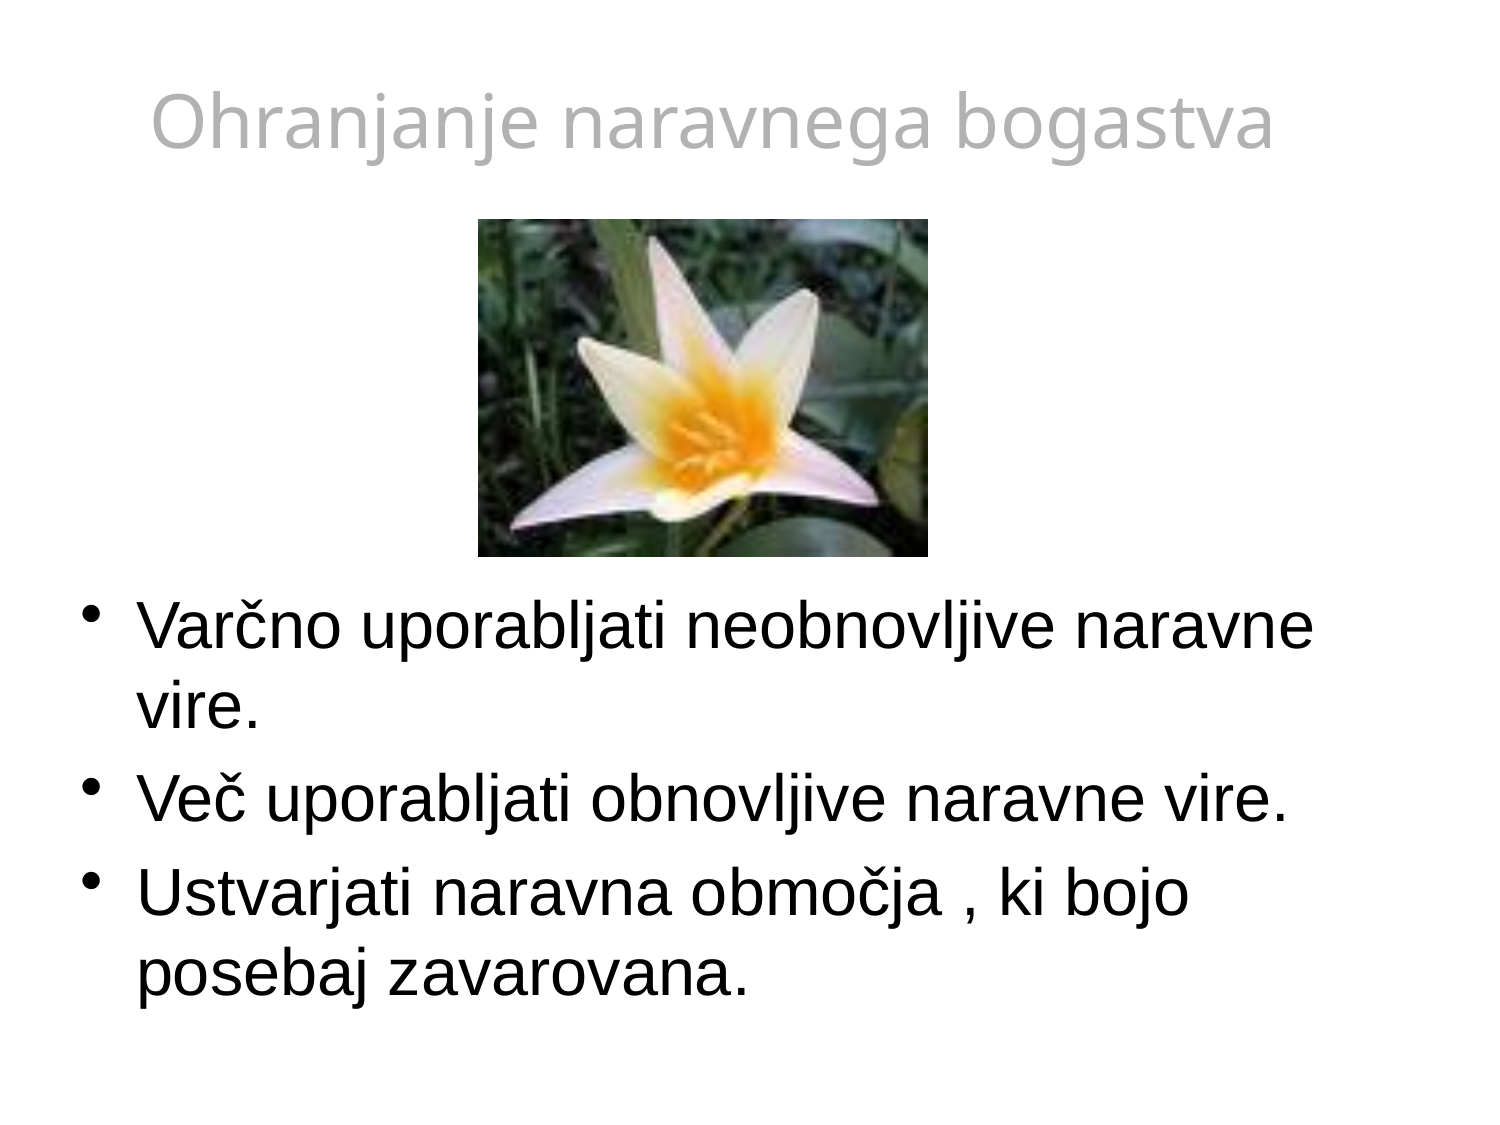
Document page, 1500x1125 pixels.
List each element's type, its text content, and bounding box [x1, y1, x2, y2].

list Varčno uporabljati neobnovljive naravne vire. Več uporabljati obnovljive naravne vire. Ustvarjati naravna območja , ki bojo posebaj zavarovana. [64, 574, 1402, 1064]
text_box Ohranjanje naravnega bogastva [64, 66, 1362, 173]
picture [478, 219, 928, 557]
